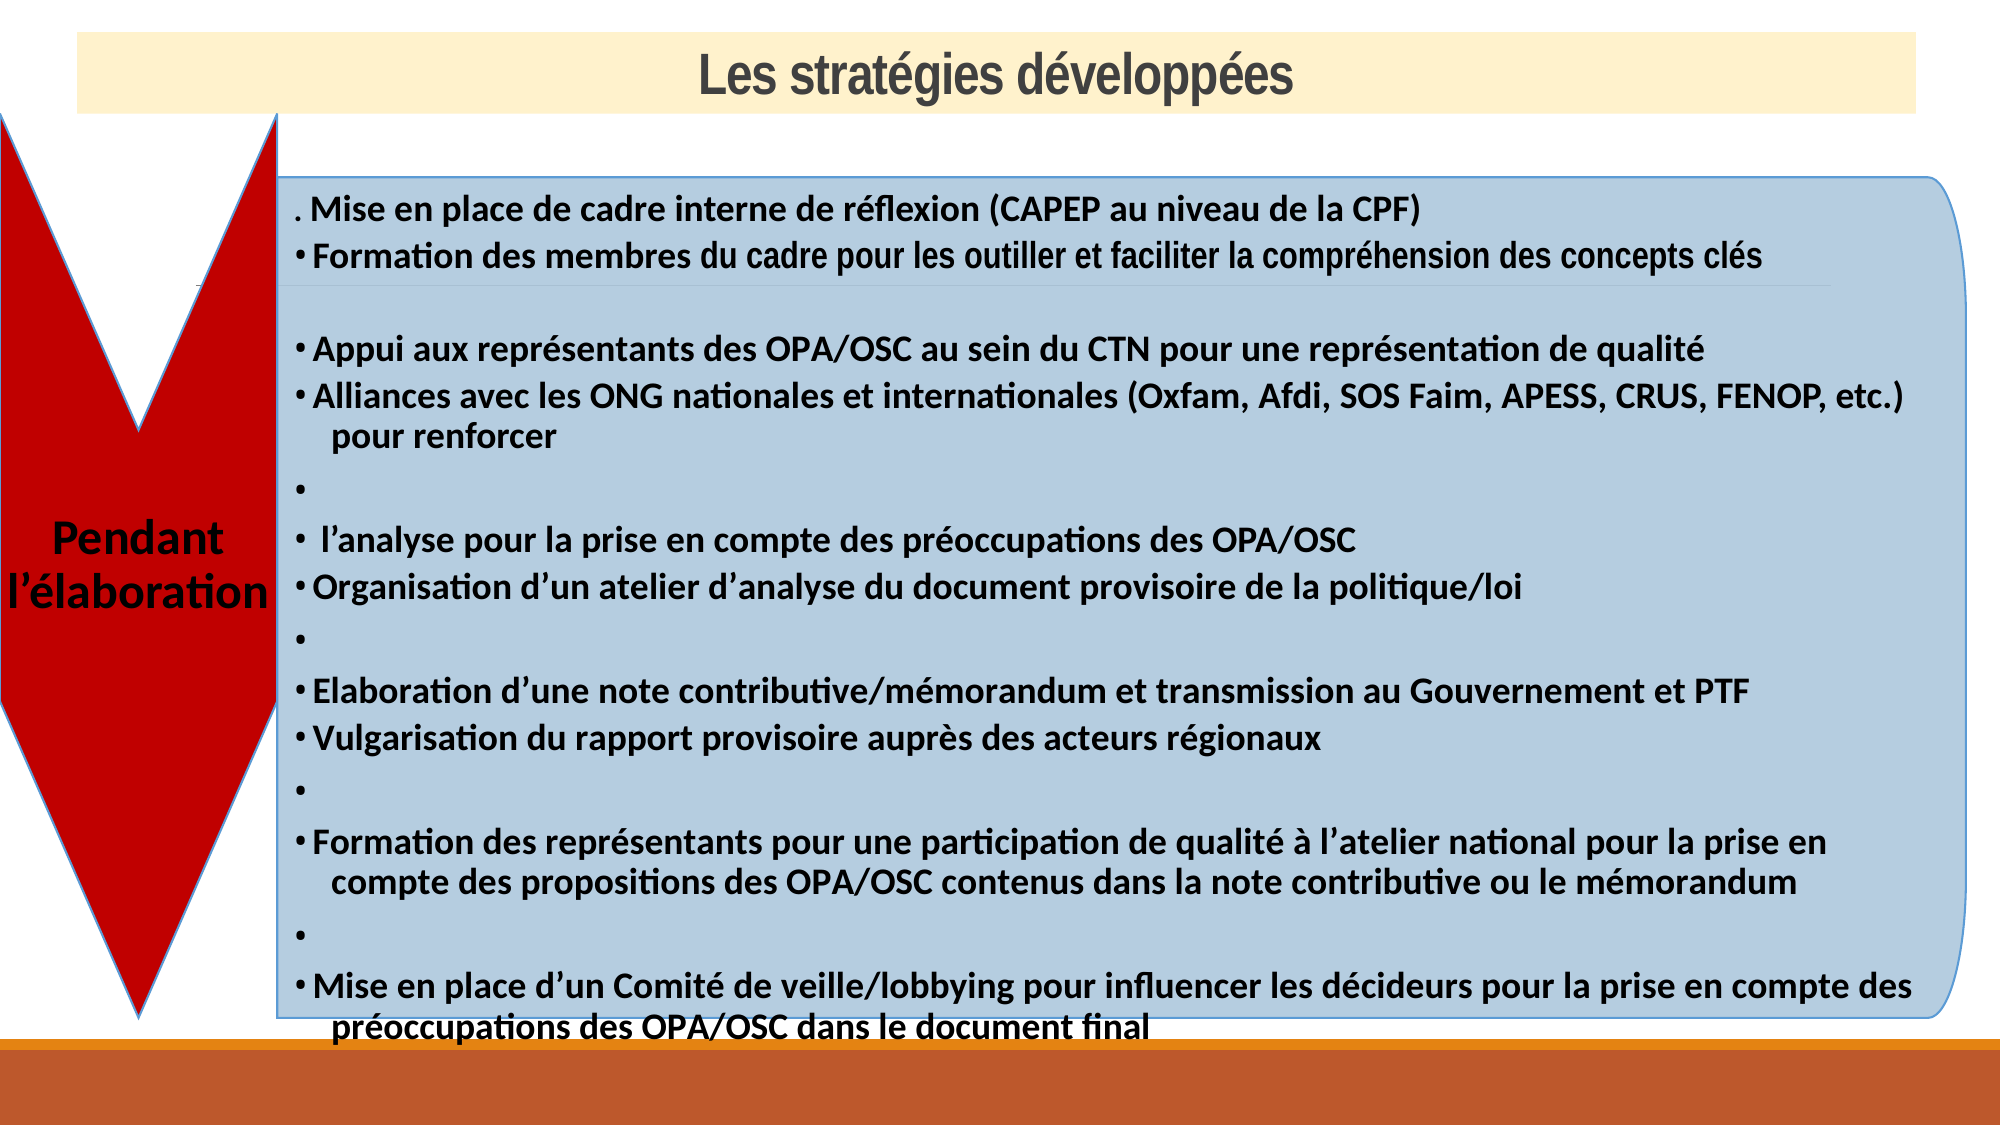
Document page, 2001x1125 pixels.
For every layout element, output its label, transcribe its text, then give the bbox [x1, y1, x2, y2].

text_box Pendant l’élaboration [0, 113, 278, 1018]
text_box . Mise en place de cadre interne de réflexion (CAPEP au niveau de la CPF) Formation des membres du cadre pour les outiller et faciliter la compréhension des concepts clés Appui aux représentants des OPA/OSC au sein du CTN pour une représentation de qualité Alliances avec les ONG nationales et internationales (Oxfam, Afdi, SOS Faim, APESS, CRUS, FENOP, etc.) pour renforcer l’analyse pour la prise en compte des préoccupations des OPA/OSC Organisation d’un atelier d’analyse du document provisoire de la politique/loi Elaboration d’une note contributive/mémorandum et transmission au Gouvernement et PTF Vulgarisation du rapport provisoire auprès des acteurs régionaux Formation des représentants pour une participation de qualité à l’atelier national pour la prise en compte des propositions des OPA/OSC contenus dans la note contributive ou le mémorandum Mise en place d’un Comité de veille/lobbying pour influencer les décideurs pour la prise en compte des préoccupations des OPA/OSC dans le document final [277, 177, 1966, 1018]
title Les stratégies développées [77, 32, 1916, 114]
